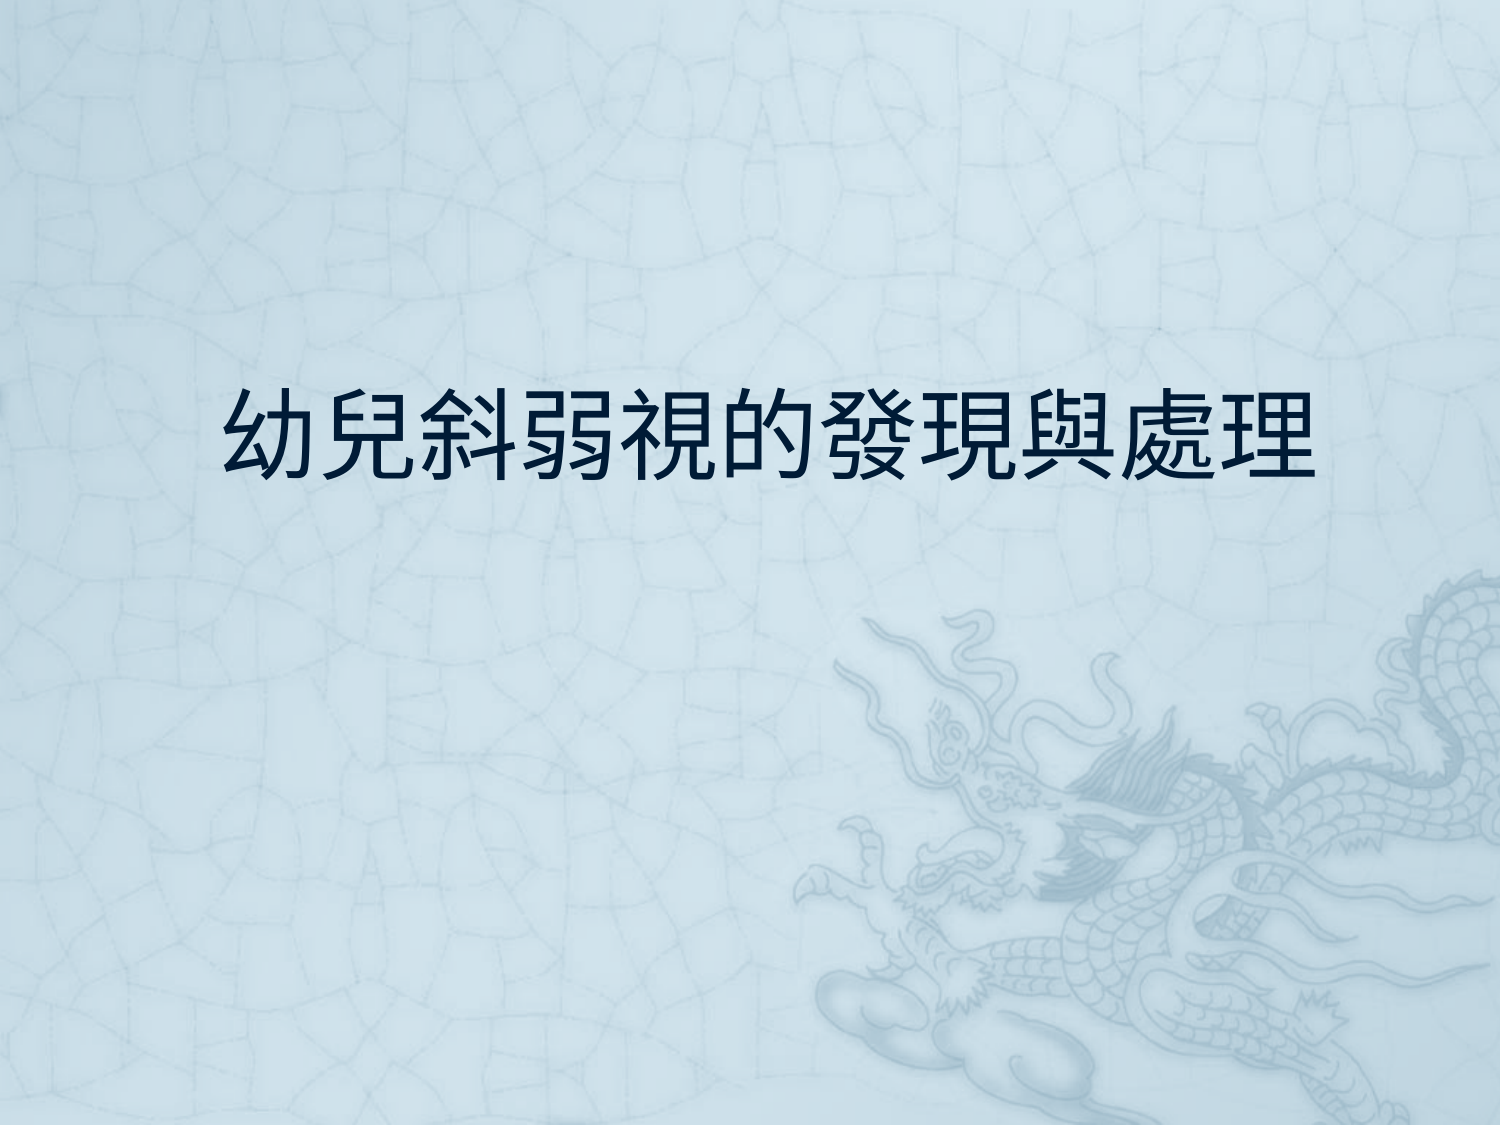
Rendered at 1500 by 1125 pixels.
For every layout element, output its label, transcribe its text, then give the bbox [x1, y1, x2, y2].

title 幼兒斜弱視的發現與處理 [112, 200, 1388, 501]
subtitle [225, 562, 1276, 850]
